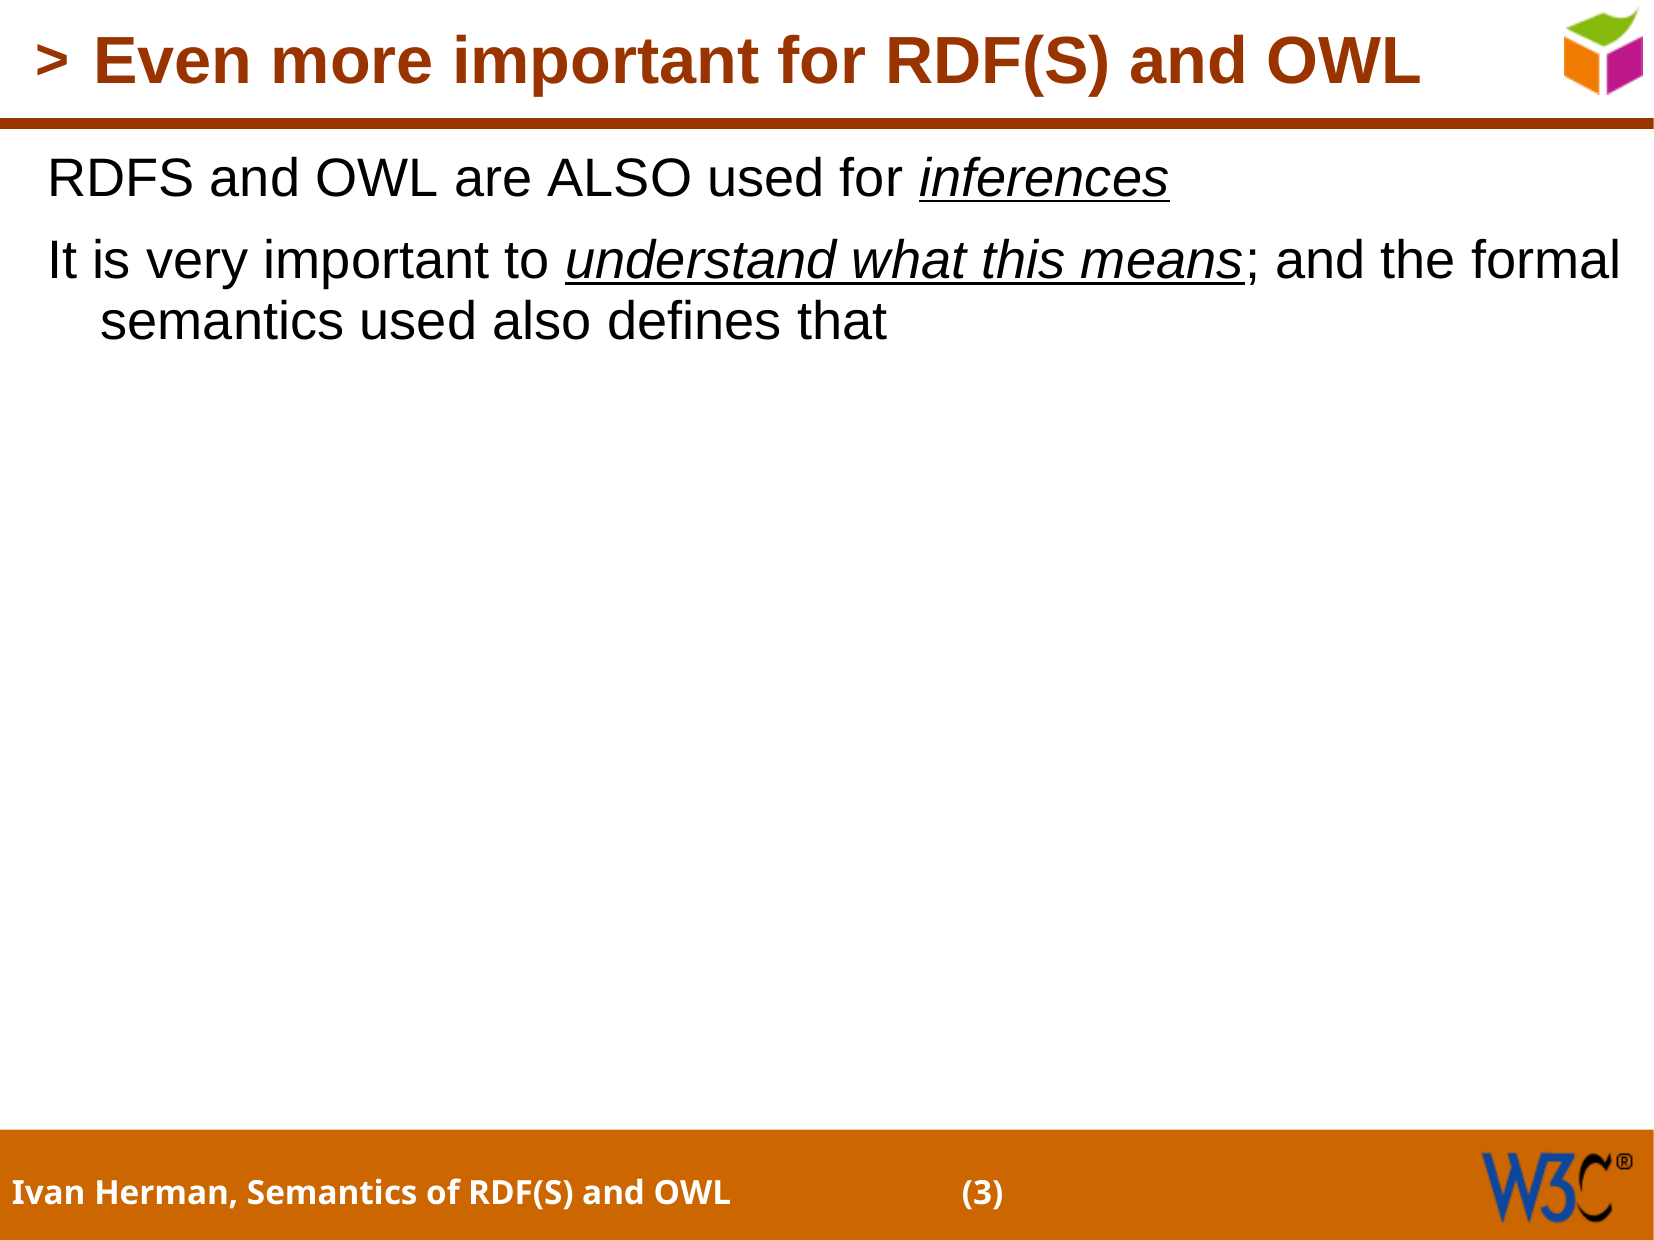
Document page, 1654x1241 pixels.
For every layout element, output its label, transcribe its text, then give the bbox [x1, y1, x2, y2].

picture [1477, 1149, 1639, 1228]
title Even more important for RDF(S) and OWL [93, 7, 1493, 111]
picture [1564, 5, 1643, 95]
list RDFS and OWL are ALSO used for inferences It is very important to understand what this means; and the formal semantics used also defines that [29, 147, 1624, 1119]
